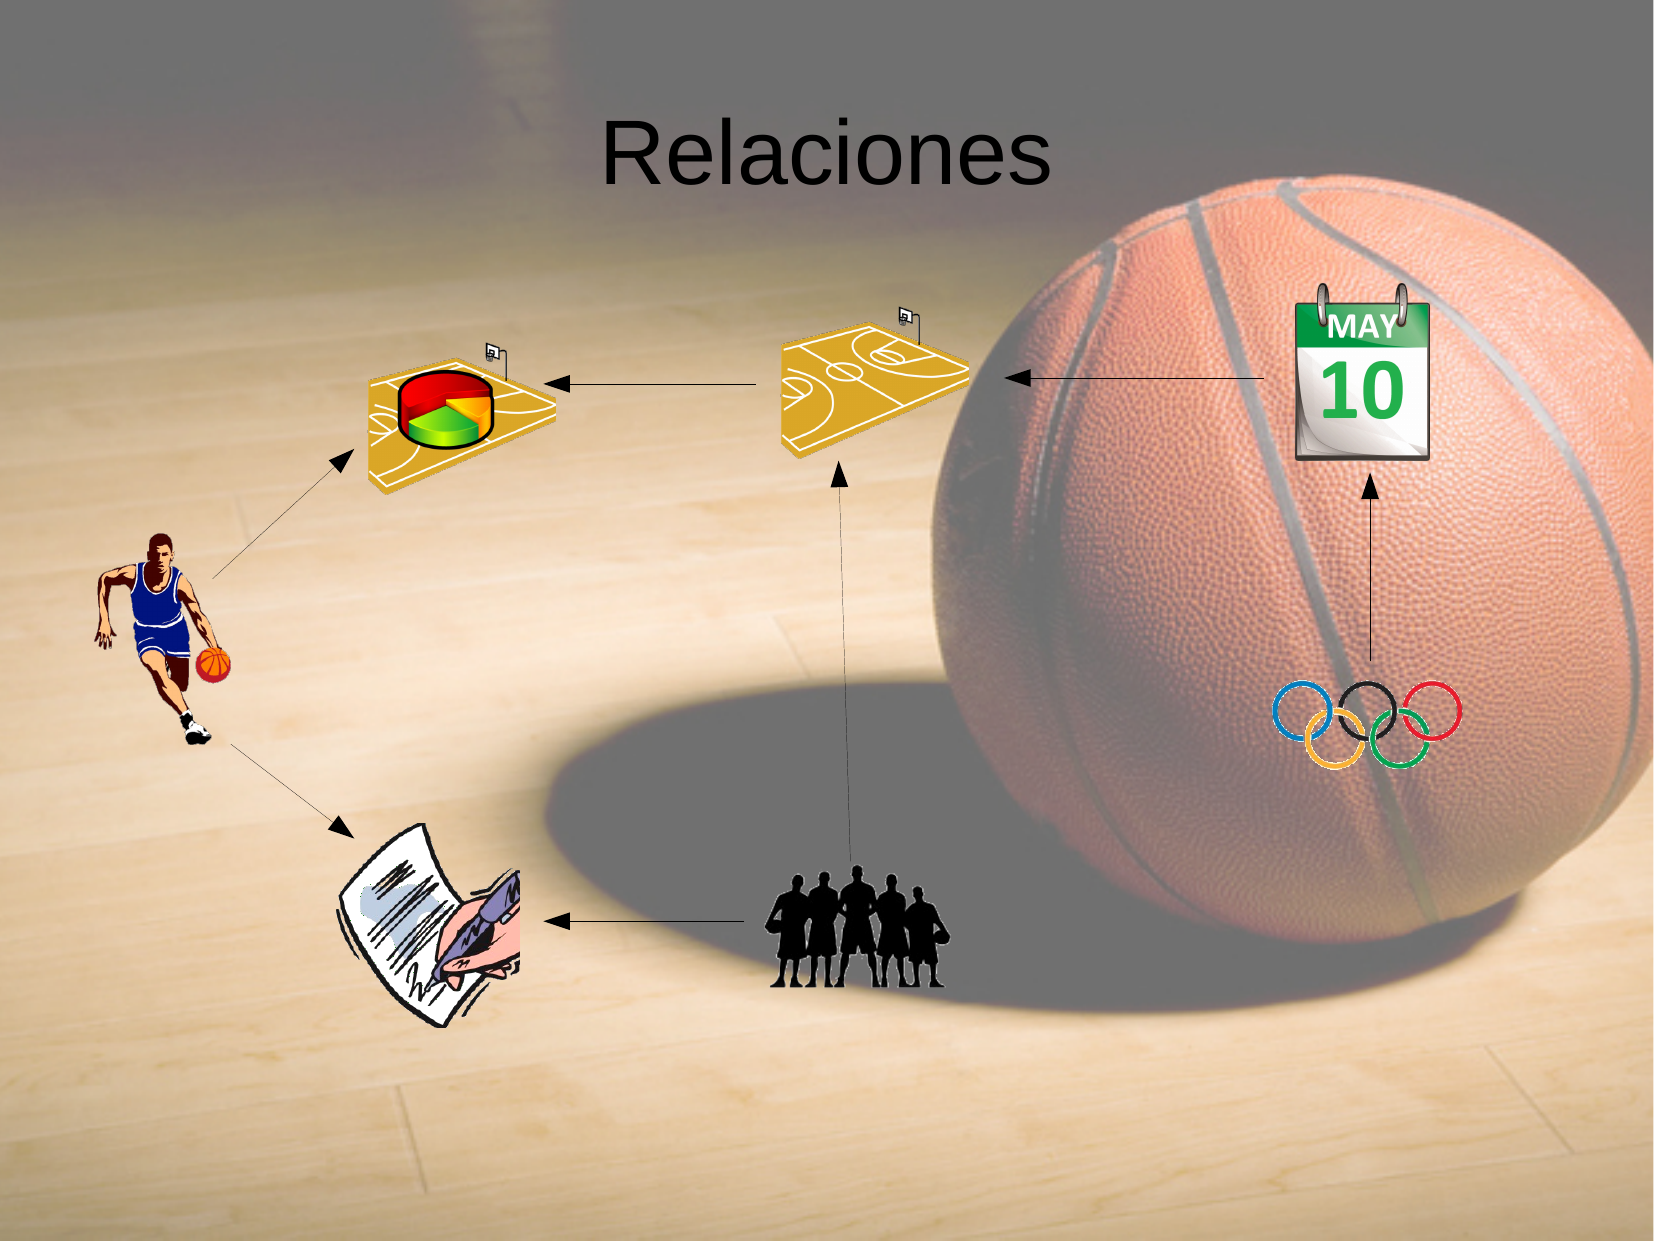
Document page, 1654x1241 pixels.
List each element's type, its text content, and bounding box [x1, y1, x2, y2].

picture [0, 0, 1654, 1241]
title Relaciones [82, 49, 1571, 257]
